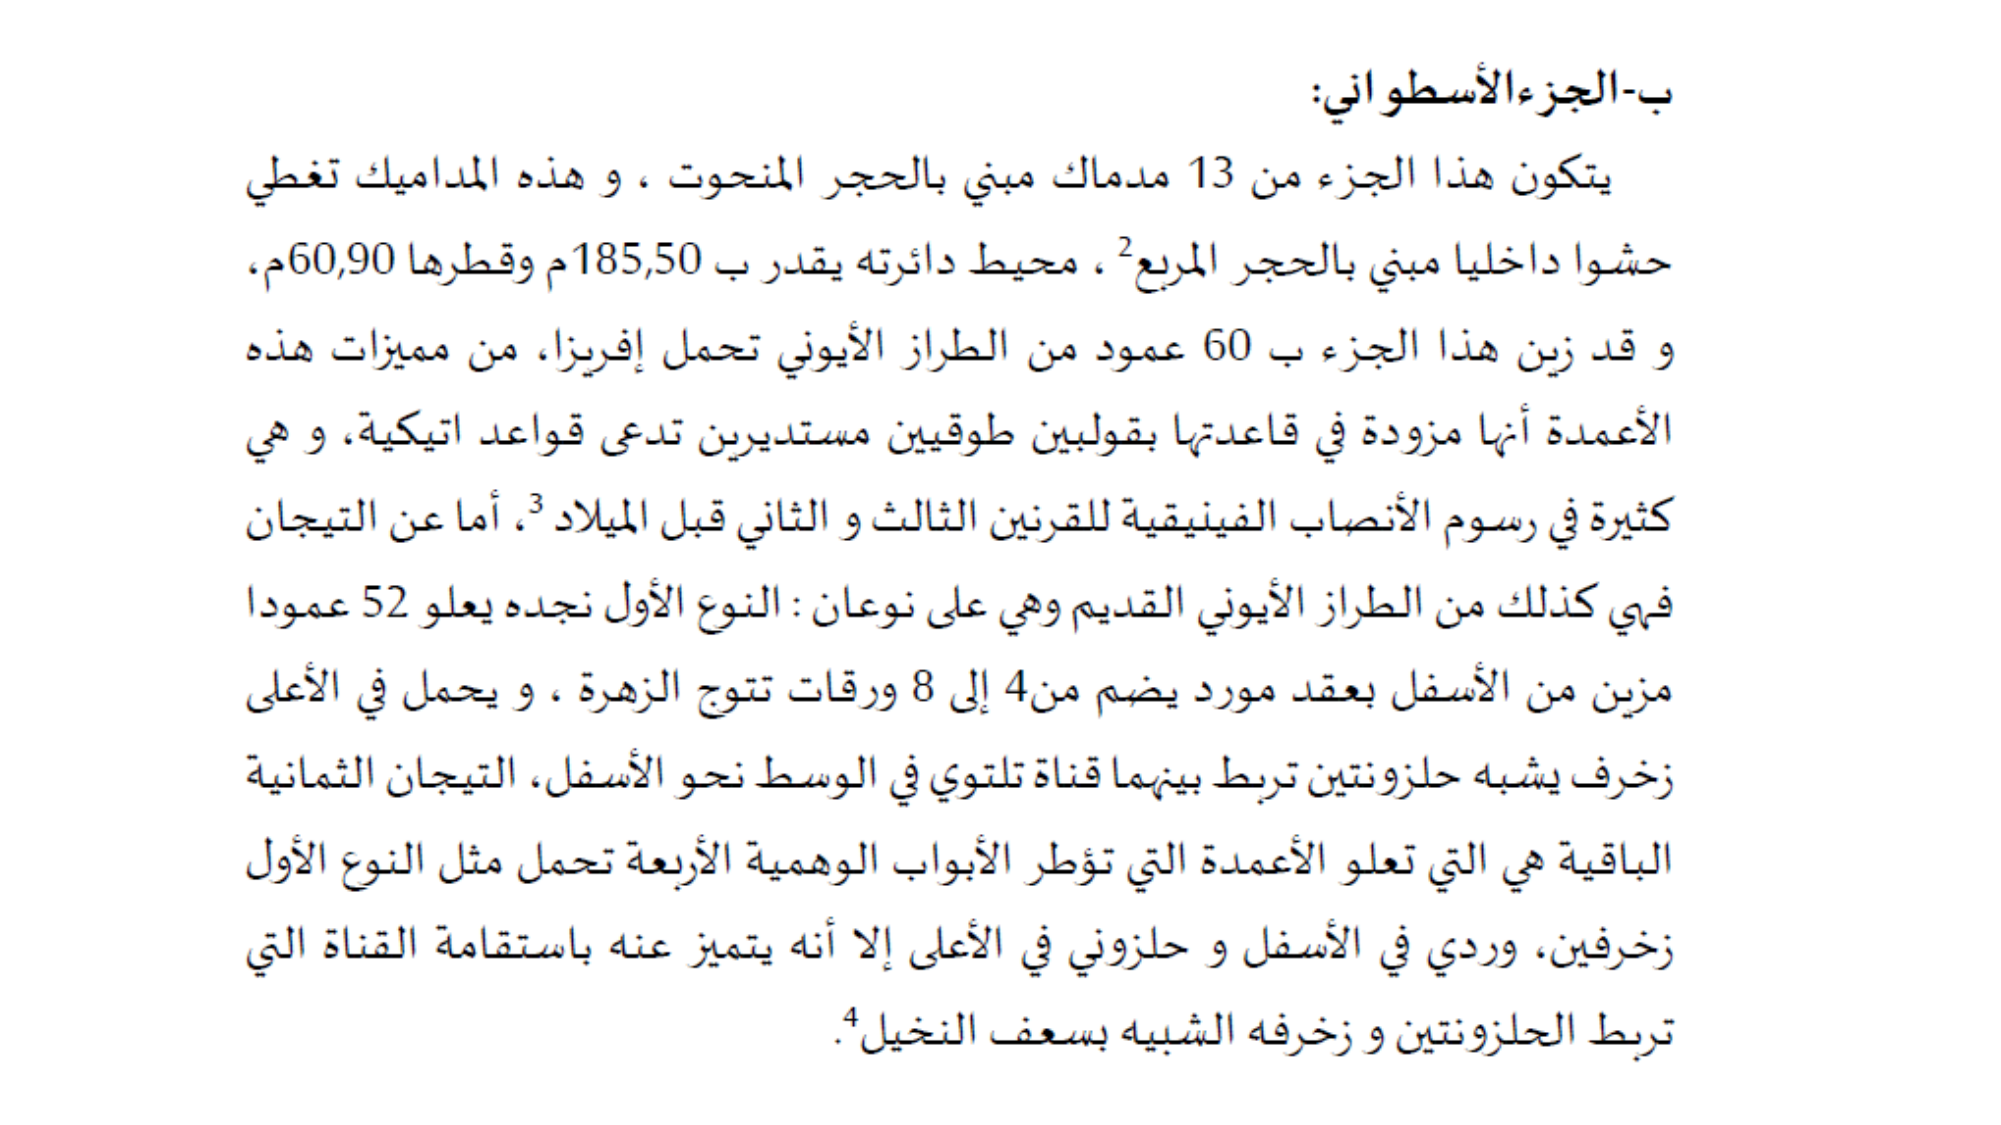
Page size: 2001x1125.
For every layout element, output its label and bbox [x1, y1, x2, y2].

picture [226, 45, 1712, 1080]
